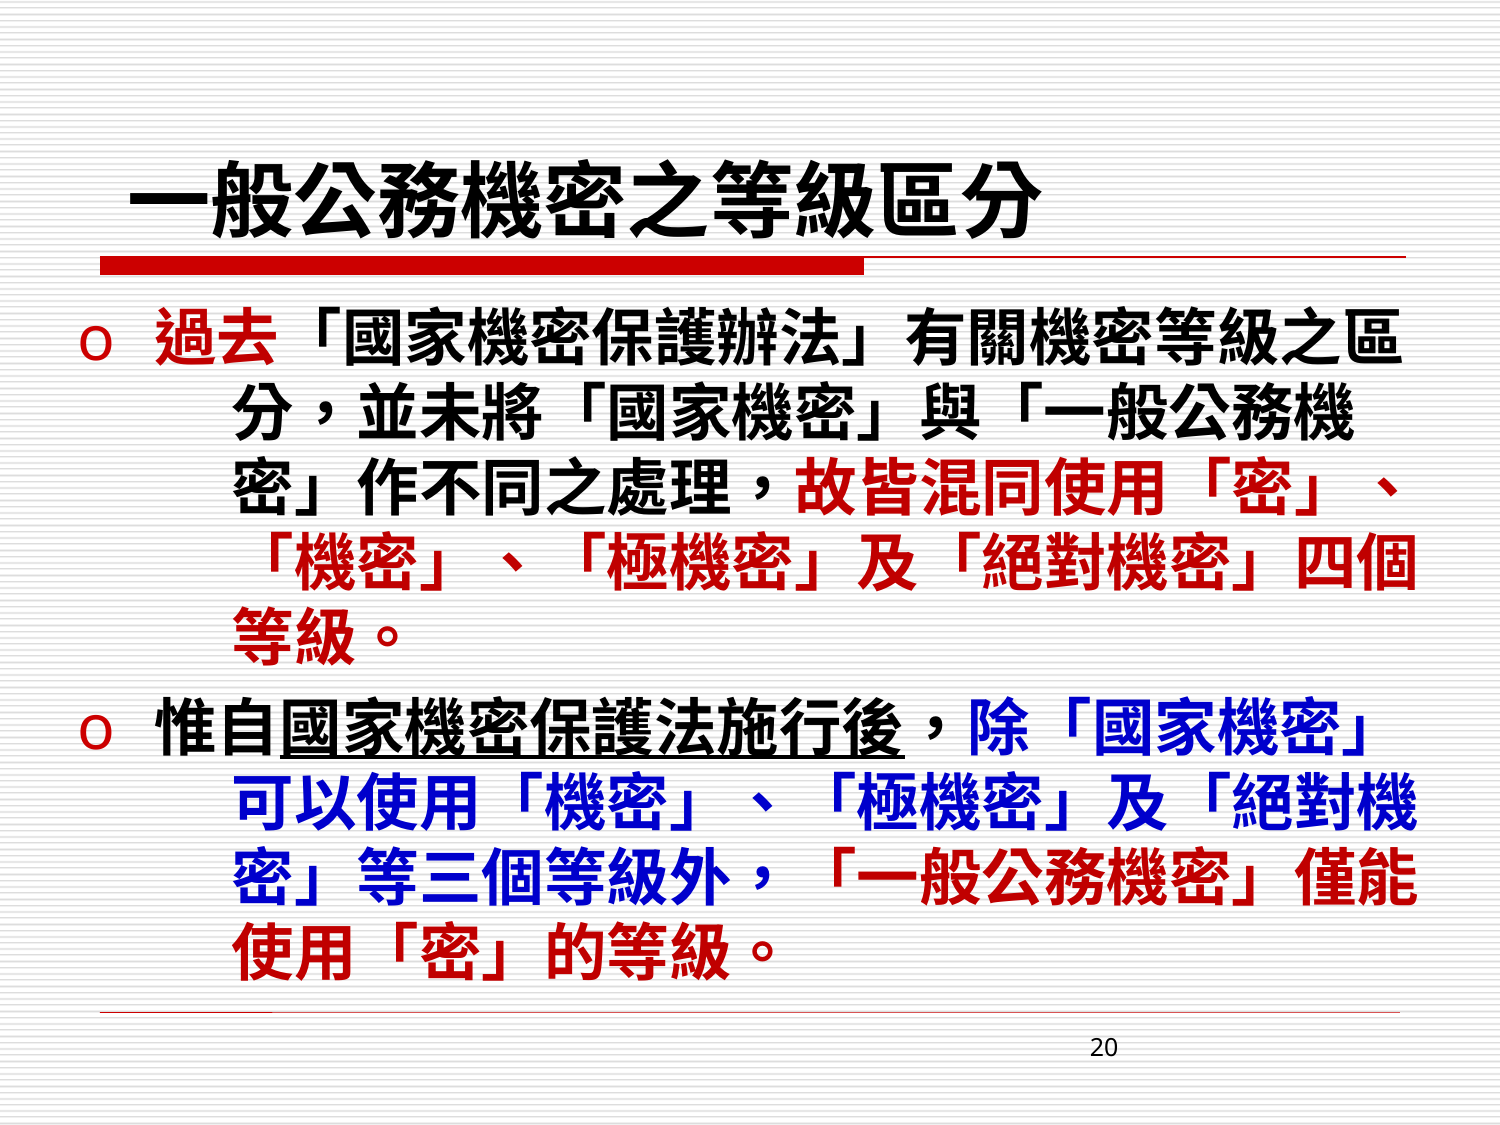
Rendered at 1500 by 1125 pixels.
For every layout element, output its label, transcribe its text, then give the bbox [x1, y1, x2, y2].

text_box [1074, 1024, 1400, 1103]
title 一般公務機密之等級區分 [112, 54, 1388, 256]
list 過去「國家機密保護辦法」有關機密等級之區分，並未將「國家機密」與「一般公務機密」作不同之處理，故皆混同使用「密」、「機密」、「極機密」及「絕對機密」四個等級。 惟自國家機密保護法施行後，除「國家機密」可以使用「機密」、「極機密」及「絕對機密」等三個等級外，「一般公務機密」僅能使用「密」的等級。 [62, 290, 1438, 1063]
